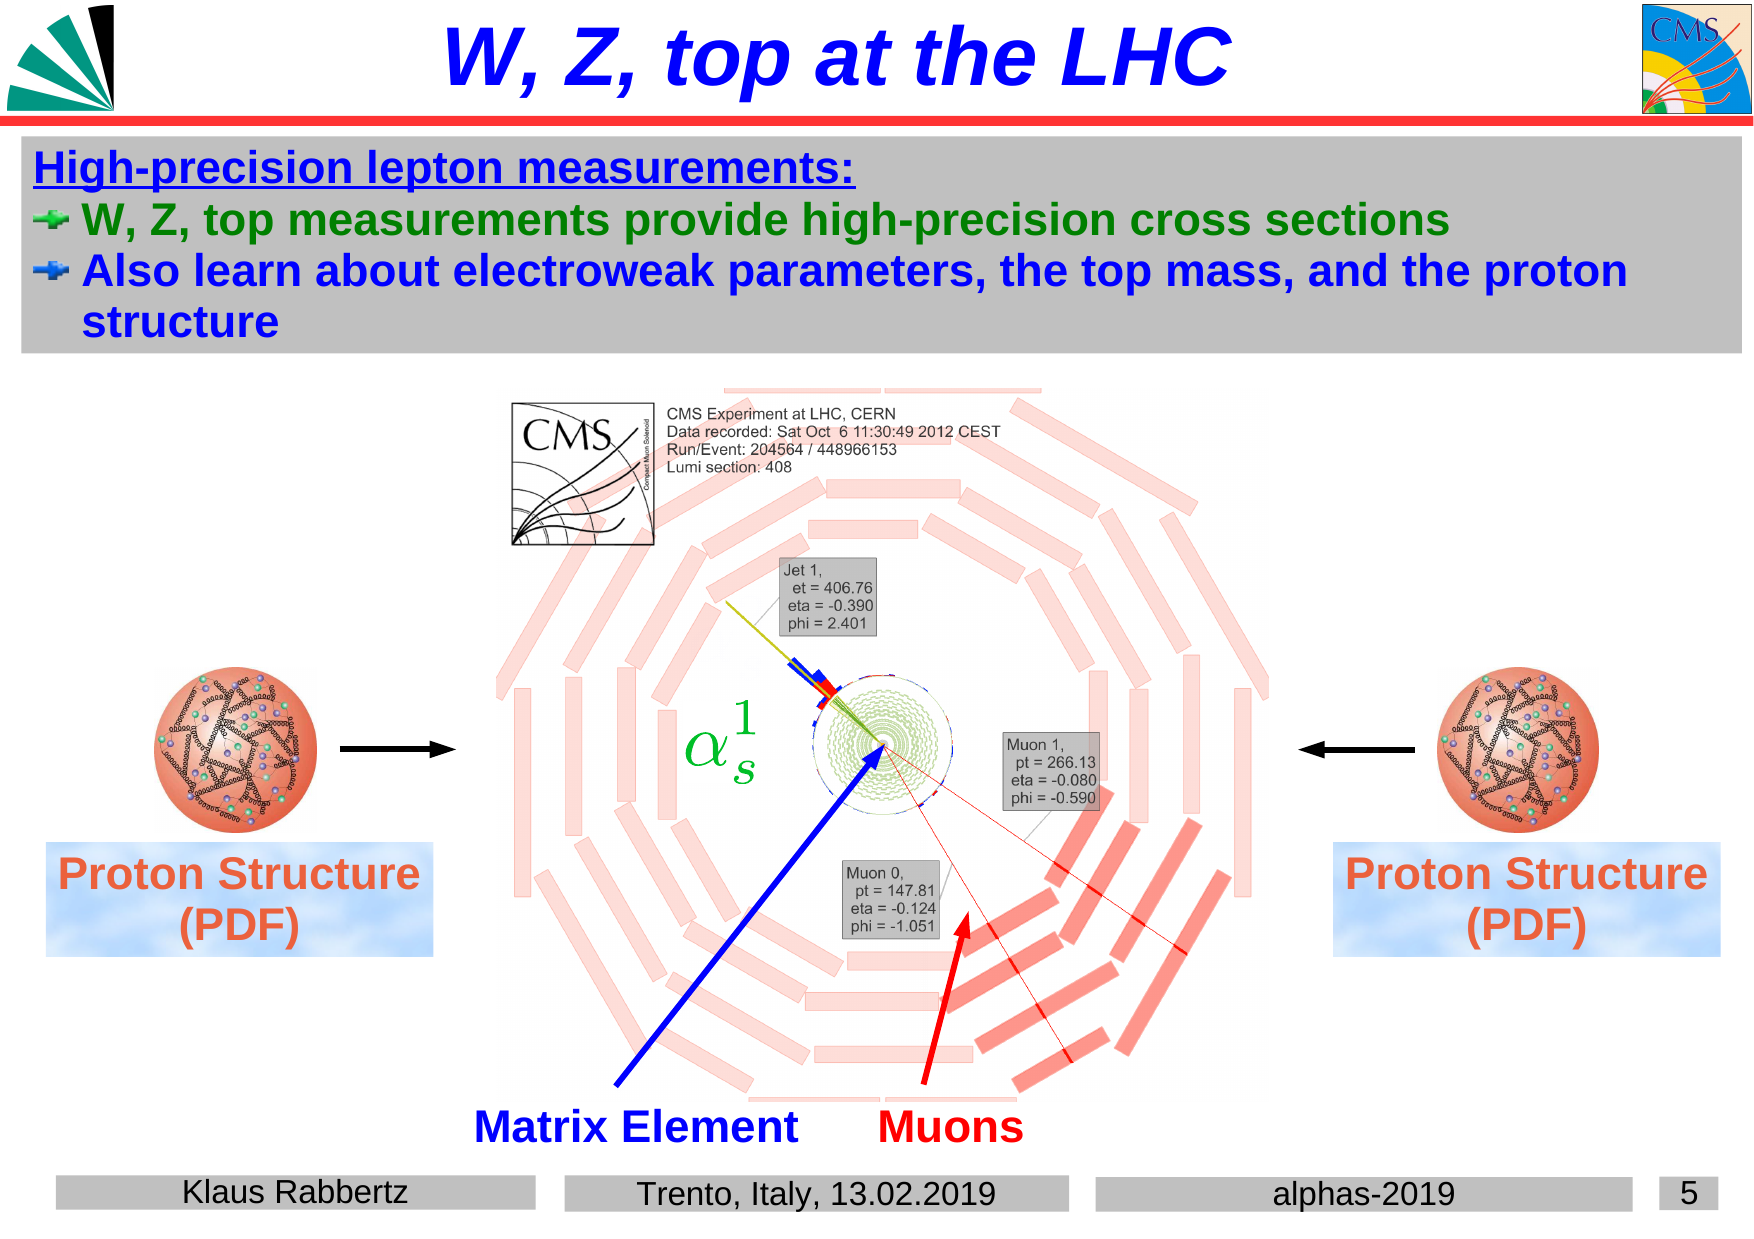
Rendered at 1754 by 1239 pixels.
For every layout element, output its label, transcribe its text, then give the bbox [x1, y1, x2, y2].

title W, Z, top at the LHC [129, 0, 1545, 114]
picture [154, 667, 317, 833]
picture [7, 5, 114, 112]
text_box High-precision lepton measurements: W, Z, top measurements provide high-precision cross sections Also learn about electroweak parameters, the top mass, and the proton structure [21, 136, 1742, 354]
picture [496, 388, 1269, 1102]
picture [1437, 667, 1599, 833]
text_box Matrix Element [461, 1094, 812, 1159]
text_box Muons [865, 1095, 1075, 1159]
picture [1642, 4, 1752, 114]
text_box Proton Structure (PDF) [1333, 842, 1721, 957]
text_box Proton Structure (PDF) [45, 842, 434, 957]
